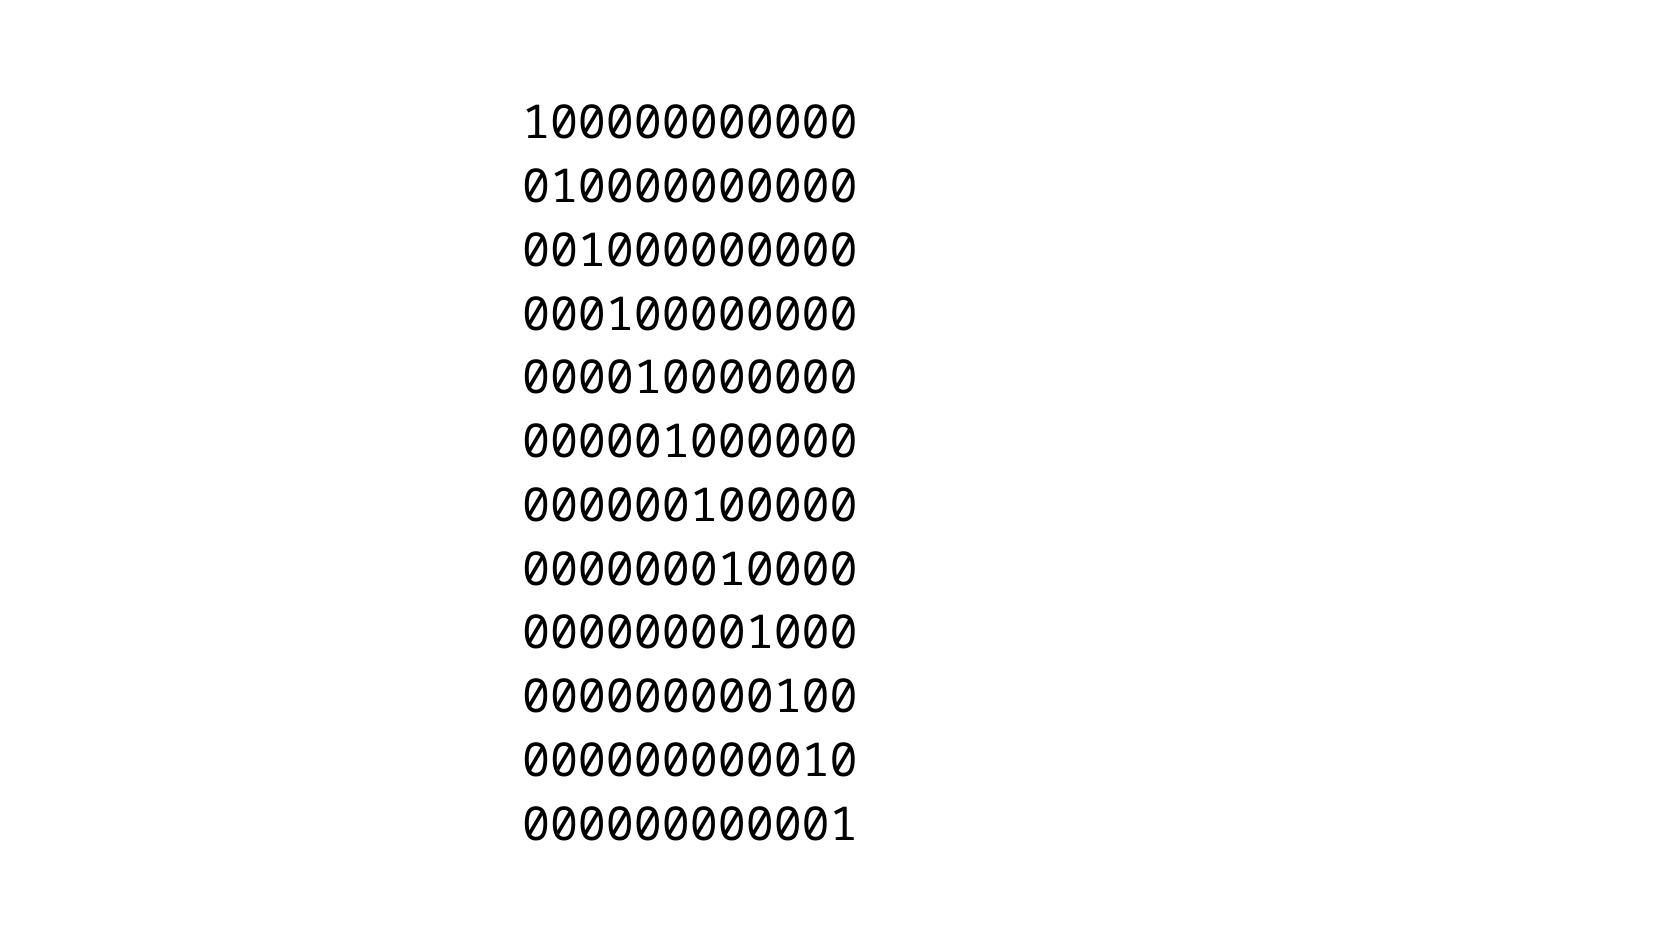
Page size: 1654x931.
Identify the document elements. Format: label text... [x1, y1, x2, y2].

list 100000000000 010000000000 001000000000 000100000000 000010000000 000001000000 000000100000 000000010000 000000001000 000000000100 000000000010 000000000001 [472, 88, 1270, 857]
